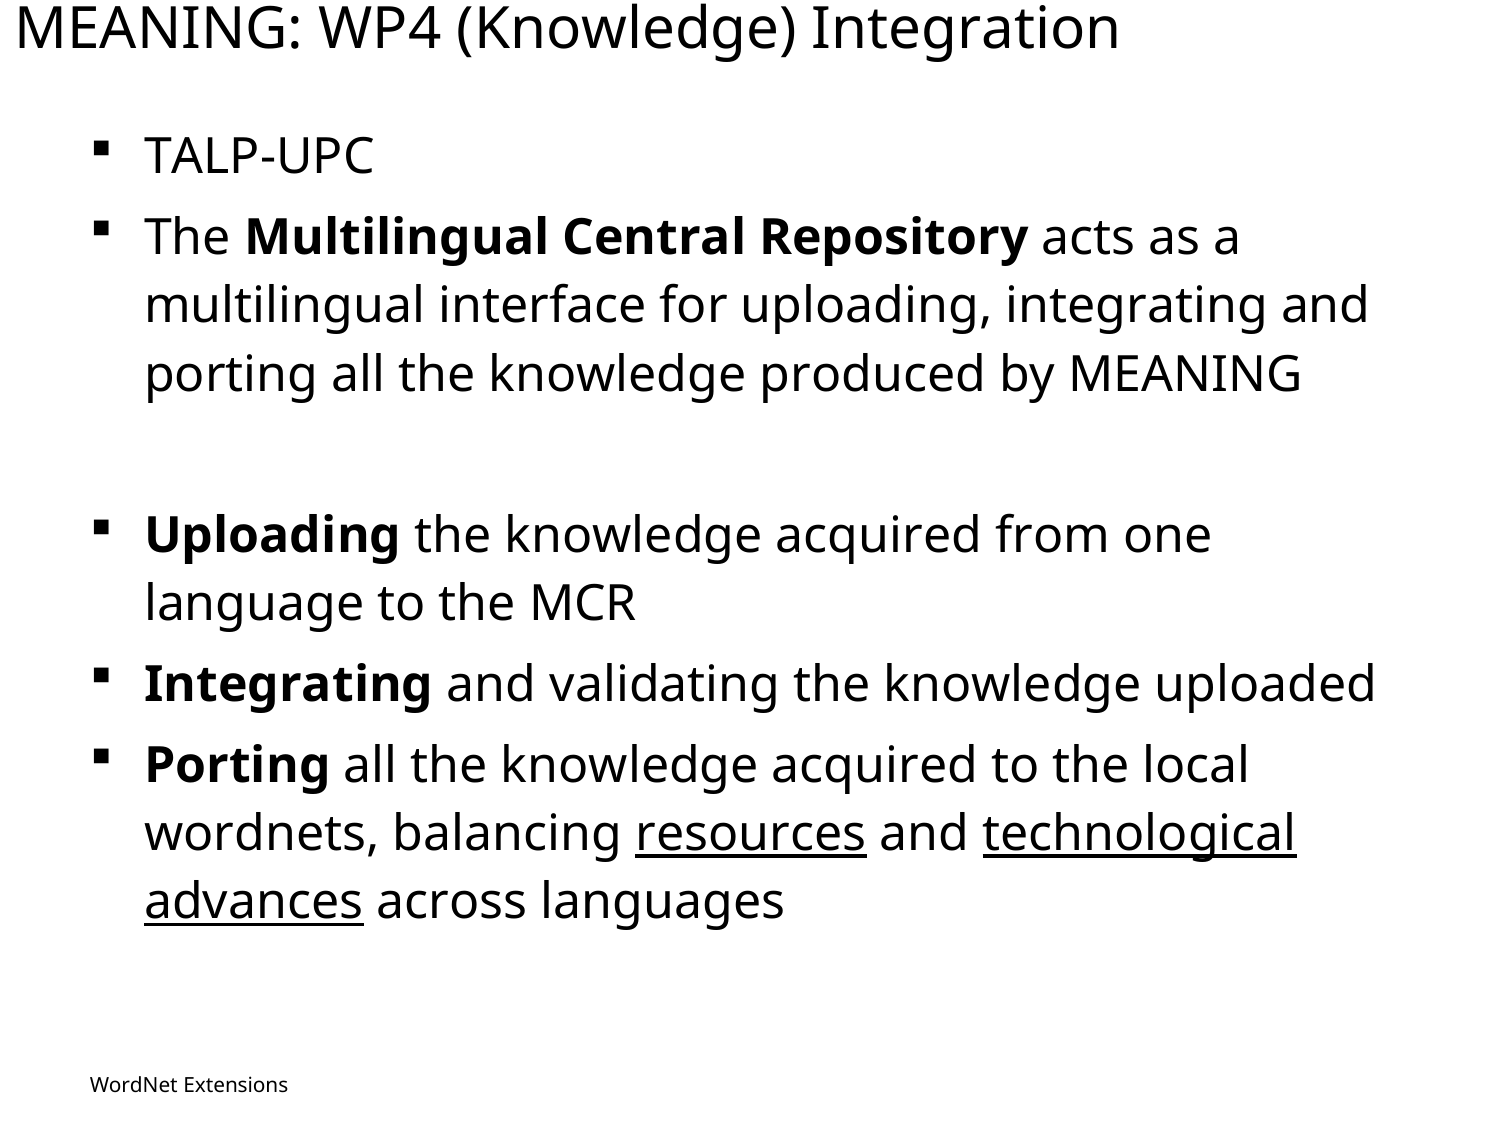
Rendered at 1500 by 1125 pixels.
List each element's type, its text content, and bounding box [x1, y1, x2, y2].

title MEANING: WP4 (Knowledge) Integration [0, 0, 1500, 70]
list TALP-UPC The Multilingual Central Repository acts as a multilingual interface for uploading, integrating and porting all the knowledge produced by MEANING Uploading the knowledge acquired from one language to the MCR Integrating and validating the knowledge uploaded Porting all the knowledge acquired to the local wordnets, balancing resources and technological advances across languages [75, 112, 1438, 1018]
